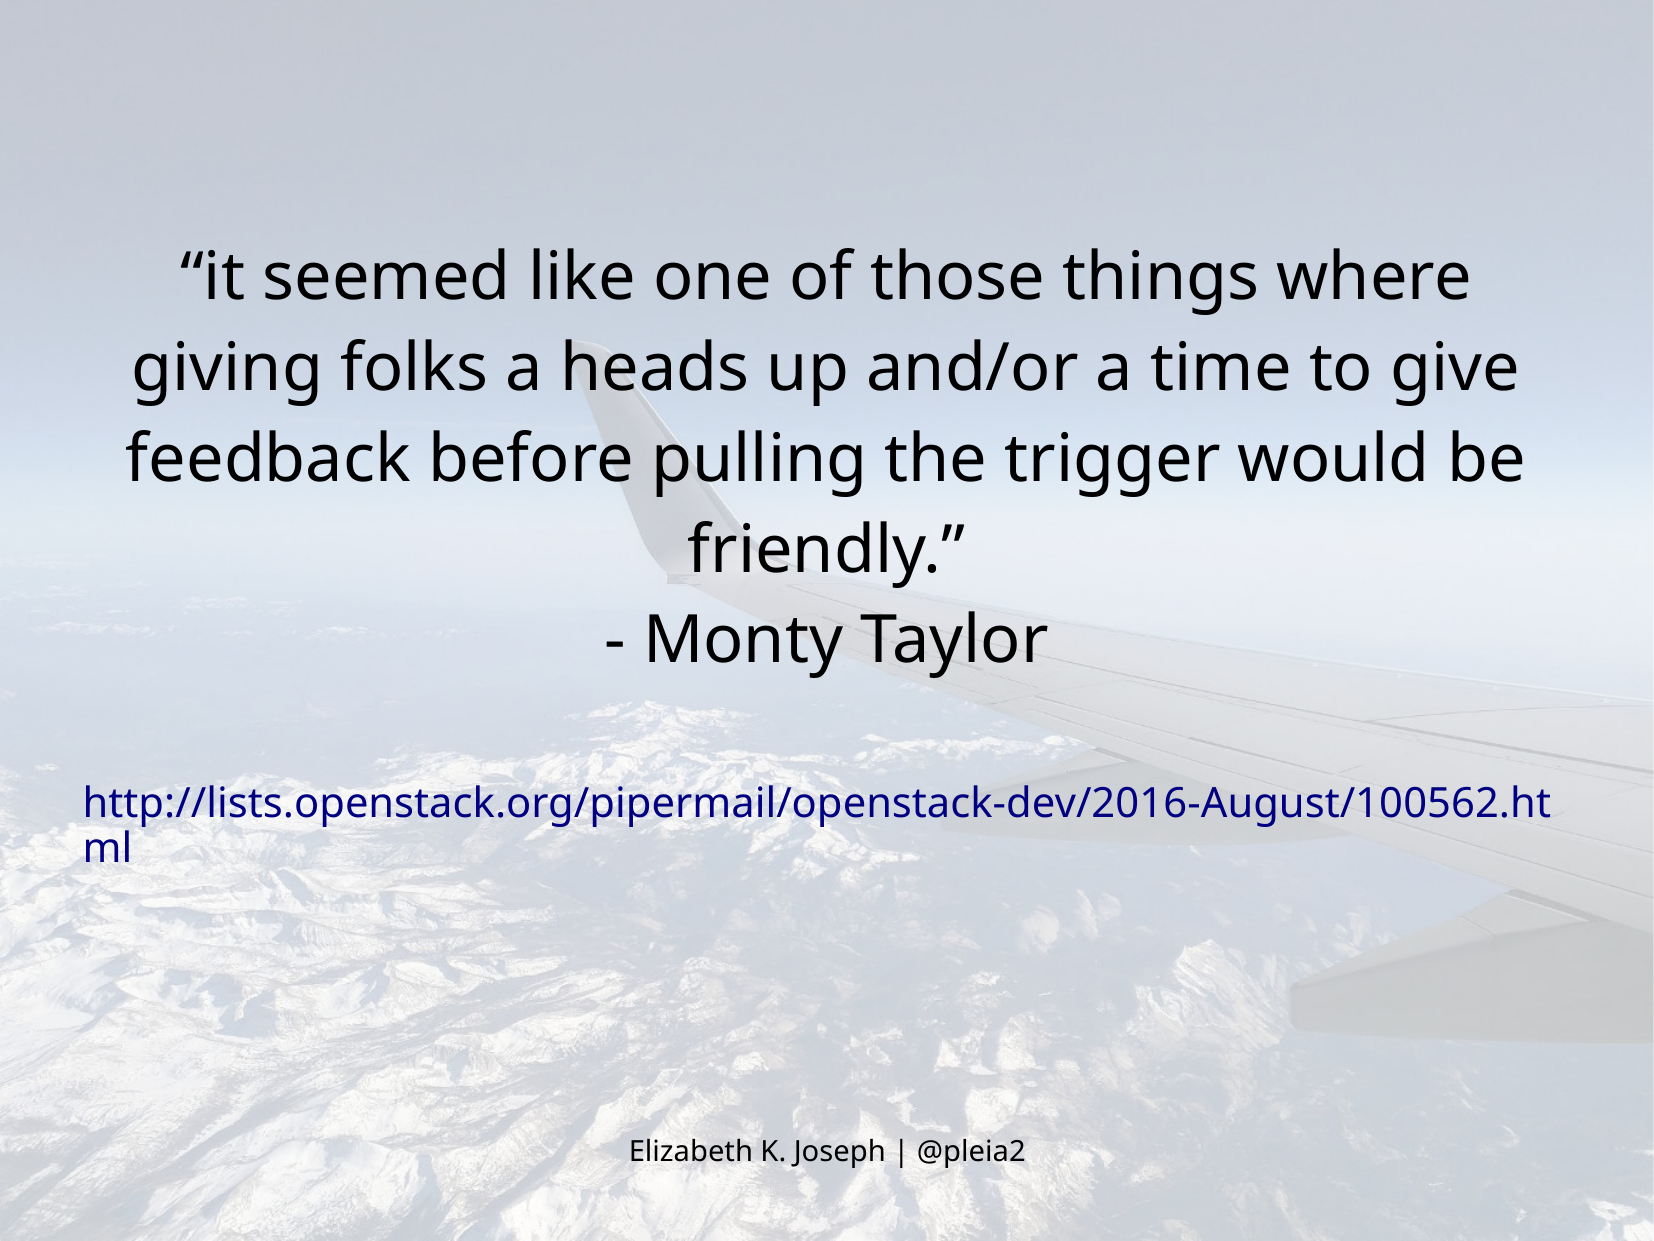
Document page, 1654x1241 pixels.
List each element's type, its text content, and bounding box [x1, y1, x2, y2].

subtitle “it seemed like one of those things where giving folks a heads up and/or a time to give feedback before pulling the trigger would be friendly.” - Monty Taylor http://lists.openstack.org/pipermail/openstack-dev/2016-August/100562.html [82, 49, 1571, 1010]
picture [0, 0, 1654, 1241]
